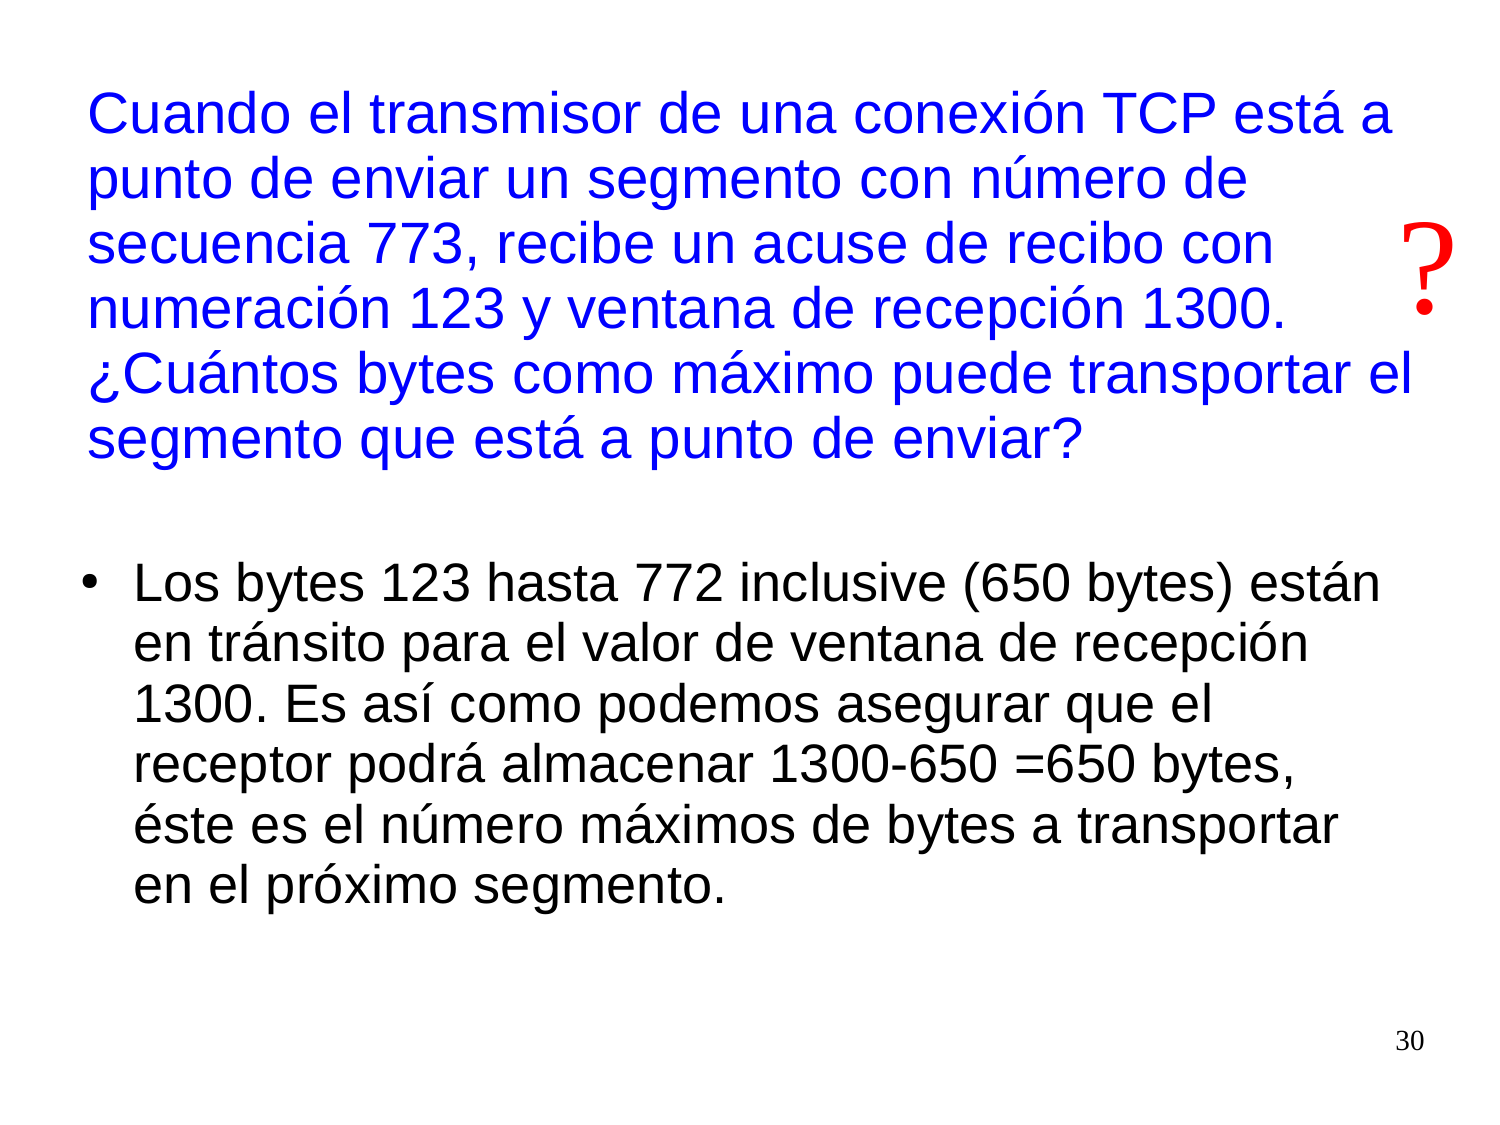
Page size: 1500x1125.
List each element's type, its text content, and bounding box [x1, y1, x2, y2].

list Los bytes 123 hasta 772 inclusive (650 bytes) están en tránsito para el valor de ventana de recepción 1300. Es así como podemos asegurar que el receptor podrá almacenar 1300-650 =650 bytes, éste es el número máximos de bytes a transportar en el próximo segmento. [62, 552, 1401, 1027]
title Cuando el transmisor de una conexión TCP está a punto de enviar un segmento con número de secuencia 773, recibe un acuse de recibo con numeración 123 y ventana de recepción 1300. ¿Cuántos bytes como máximo puede transportar el segmento que está a punto de enviar? [87, 80, 1426, 471]
